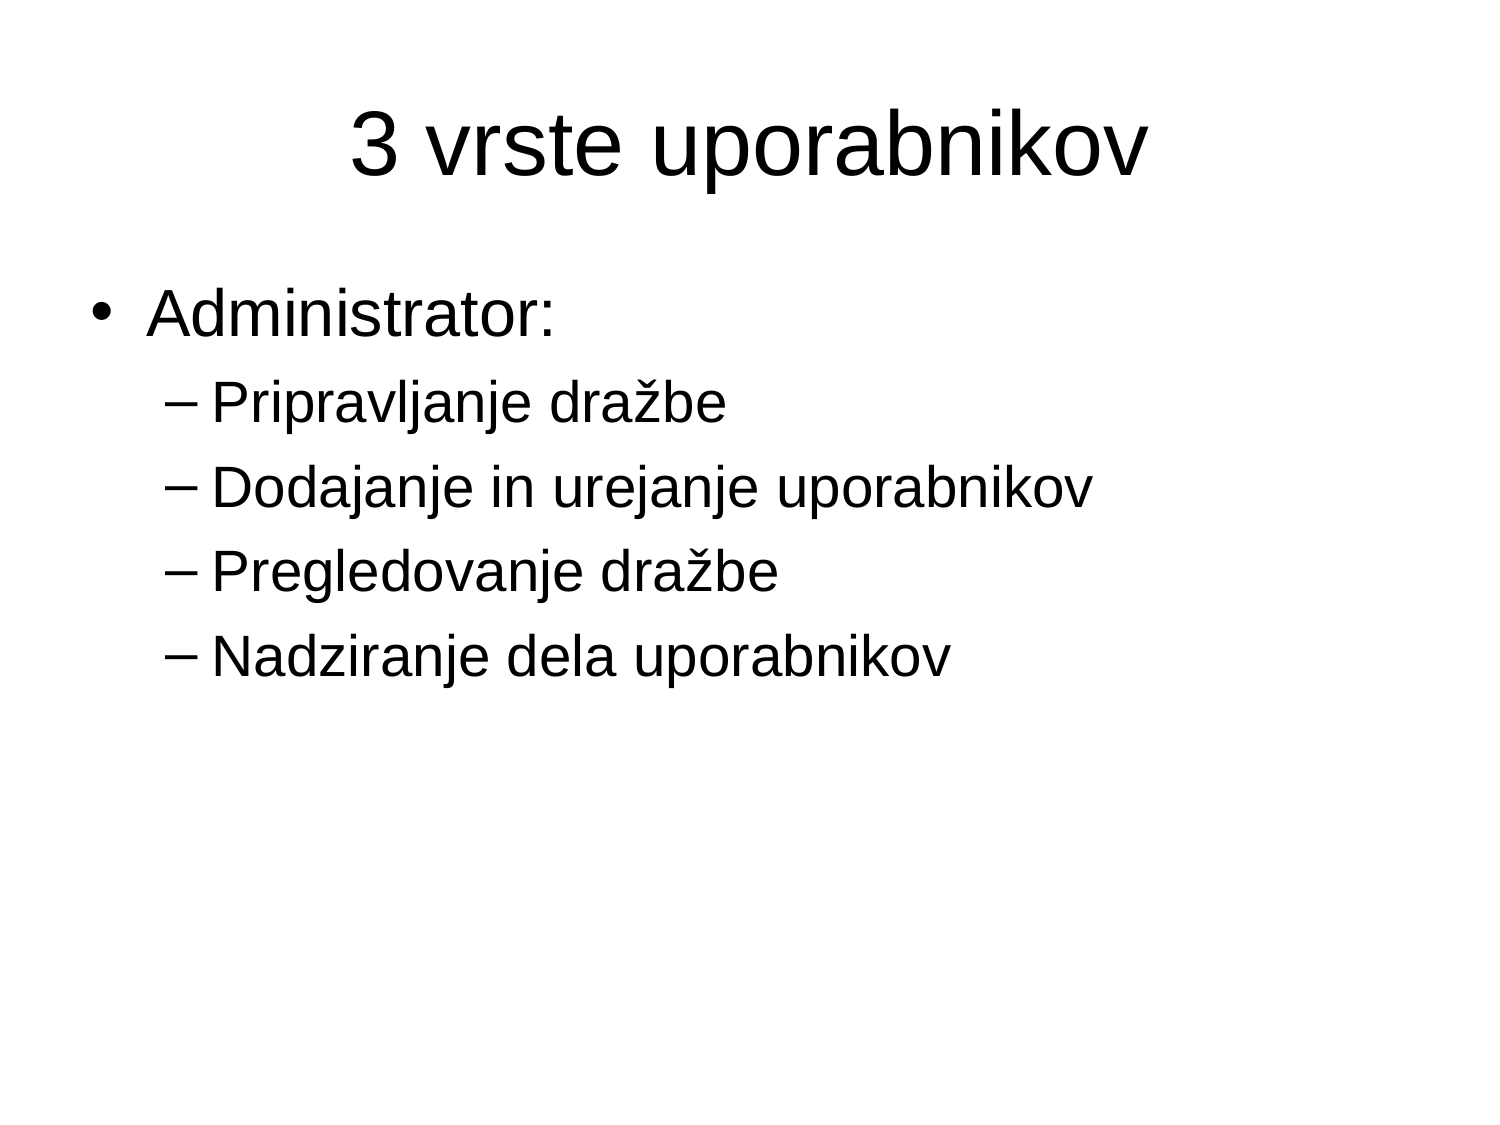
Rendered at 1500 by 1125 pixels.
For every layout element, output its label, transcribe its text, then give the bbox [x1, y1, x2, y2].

list Administrator: Pripravljanje dražbe Dodajanje in urejanje uporabnikov Pregledovanje dražbe Nadziranje dela uporabnikov [75, 262, 1426, 1006]
title 3 vrste uporabnikov [75, 45, 1426, 233]
